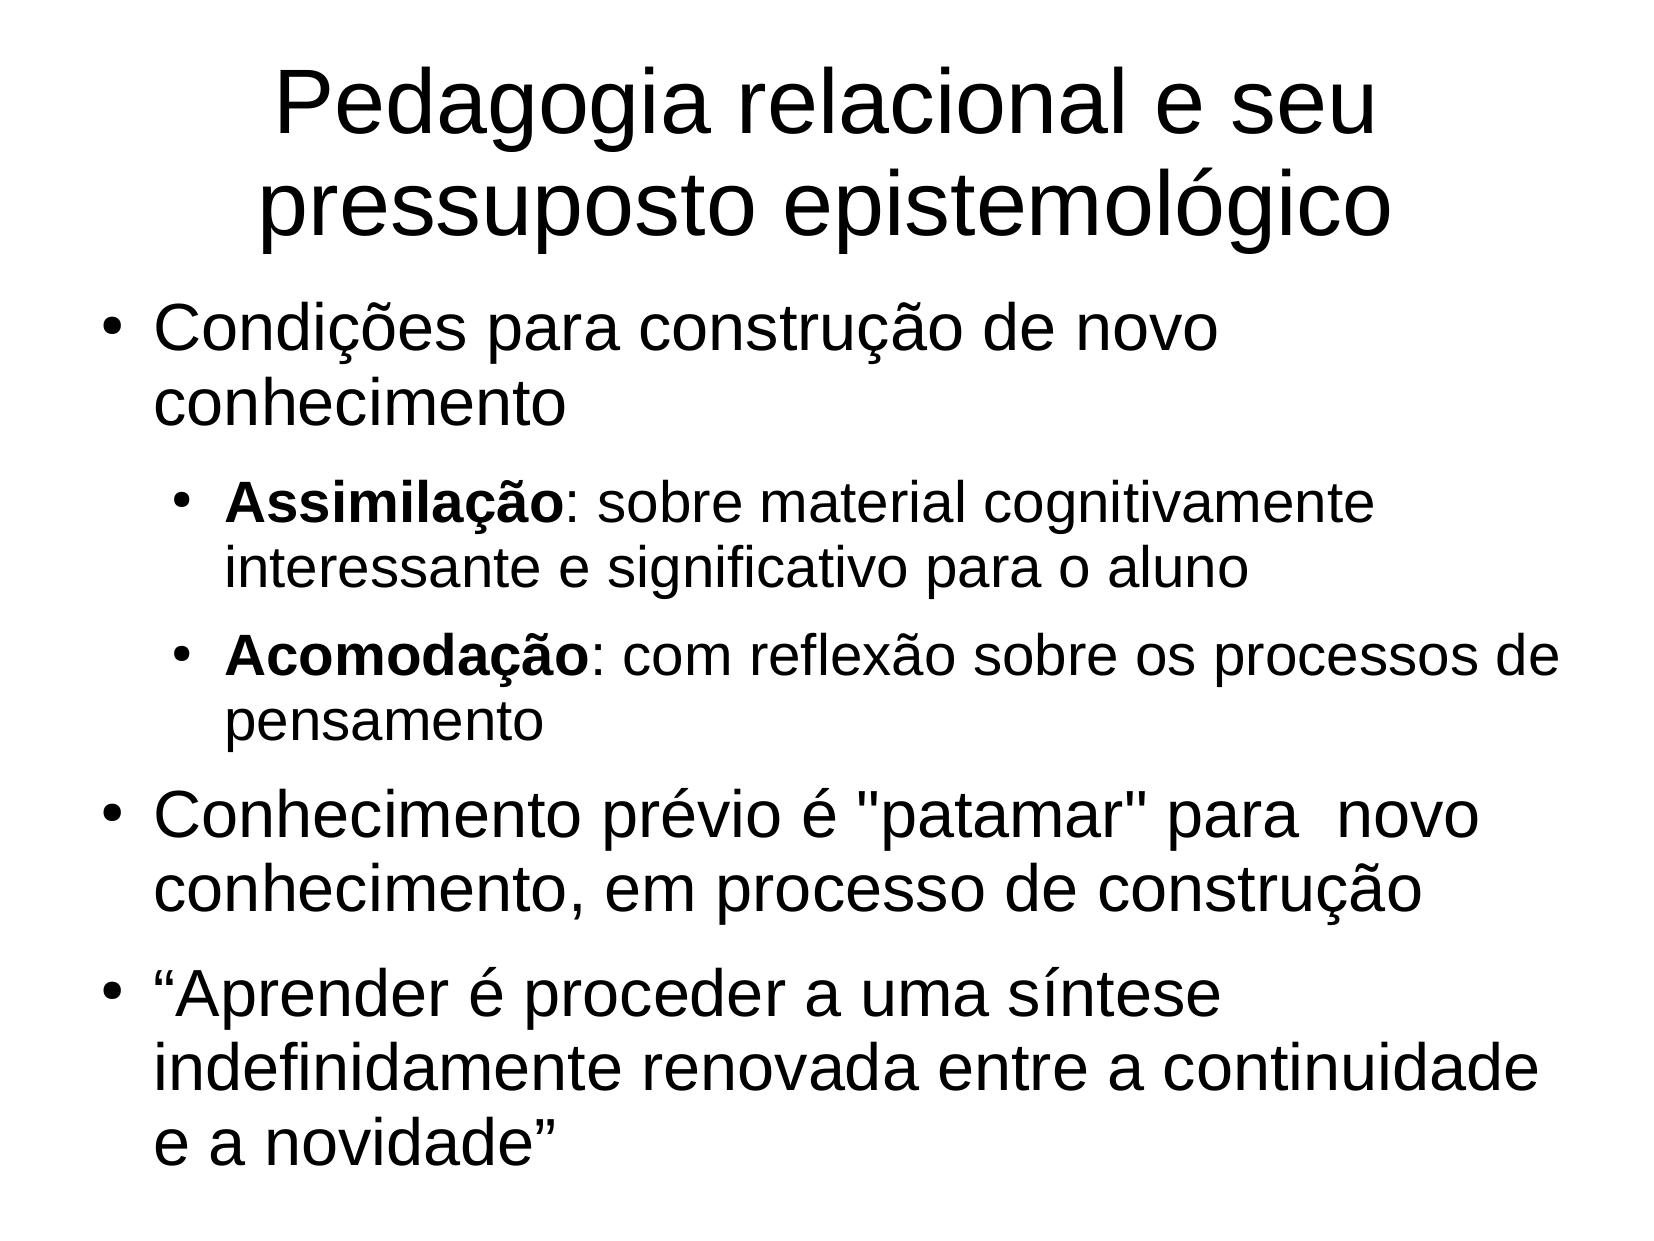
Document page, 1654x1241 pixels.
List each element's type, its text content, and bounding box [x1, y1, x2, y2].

title Pedagogia relacional e seu pressuposto epistemológico [82, 49, 1571, 257]
list Condições para construção de novo conhecimento Assimilação: sobre material cognitivamente interessante e significativo para o aluno Acomodação: com reflexão sobre os processos de pensamento Conhecimento prévio é "patamar" para novo conhecimento, em processo de construção “Aprender é proceder a uma síntese indefinidamente renovada entre a continuidade e a novidade” [82, 290, 1571, 1180]
